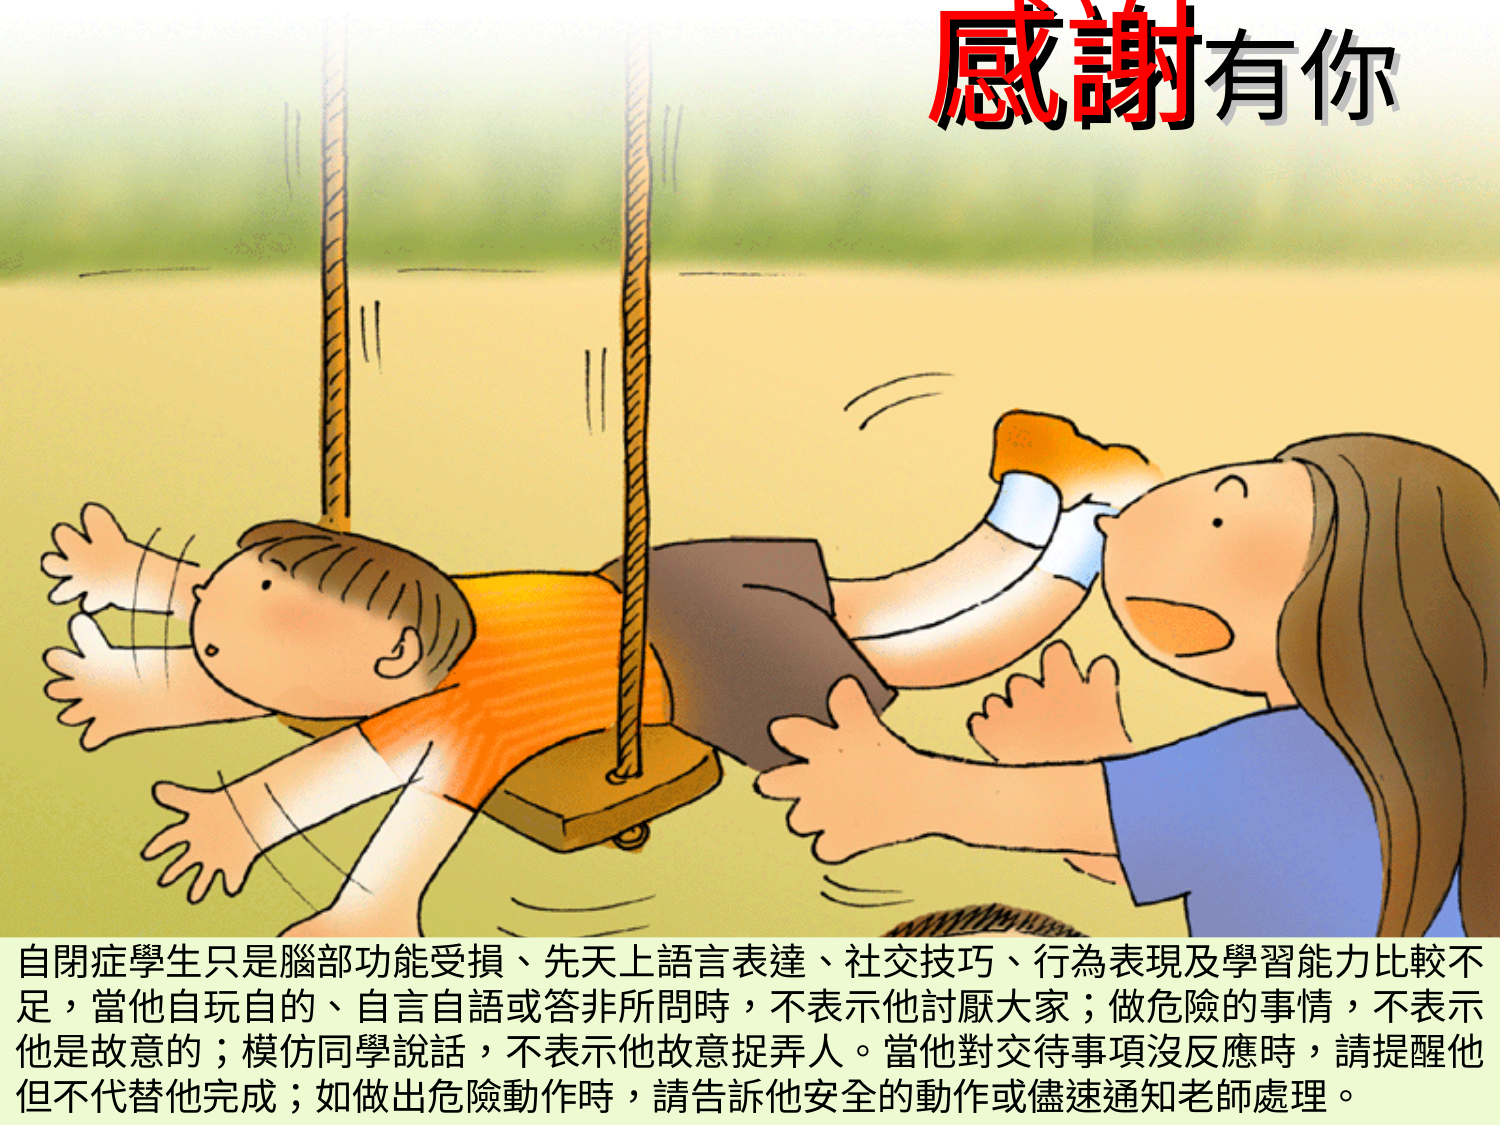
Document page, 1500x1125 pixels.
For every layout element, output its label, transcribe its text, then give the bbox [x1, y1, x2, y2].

subtitle 自閉症學生只是腦部功能受損、先天上語言表達、社交技巧、行為表現及學習能力比較不足，當他自玩自的、自言自語或答非所問時，不表示他討厭大家；做危險的事情，不表示他是故意的；模仿同學說話，不表示他故意捉弄人。當他對交待事項沒反應時，請提醒他但不代替他完成；如做出危險動作時，請告訴他安全的動作或儘速通知老師處理。 [0, 937, 1500, 1125]
title 感謝有你 [825, 0, 1500, 150]
picture [0, 0, 1500, 937]
